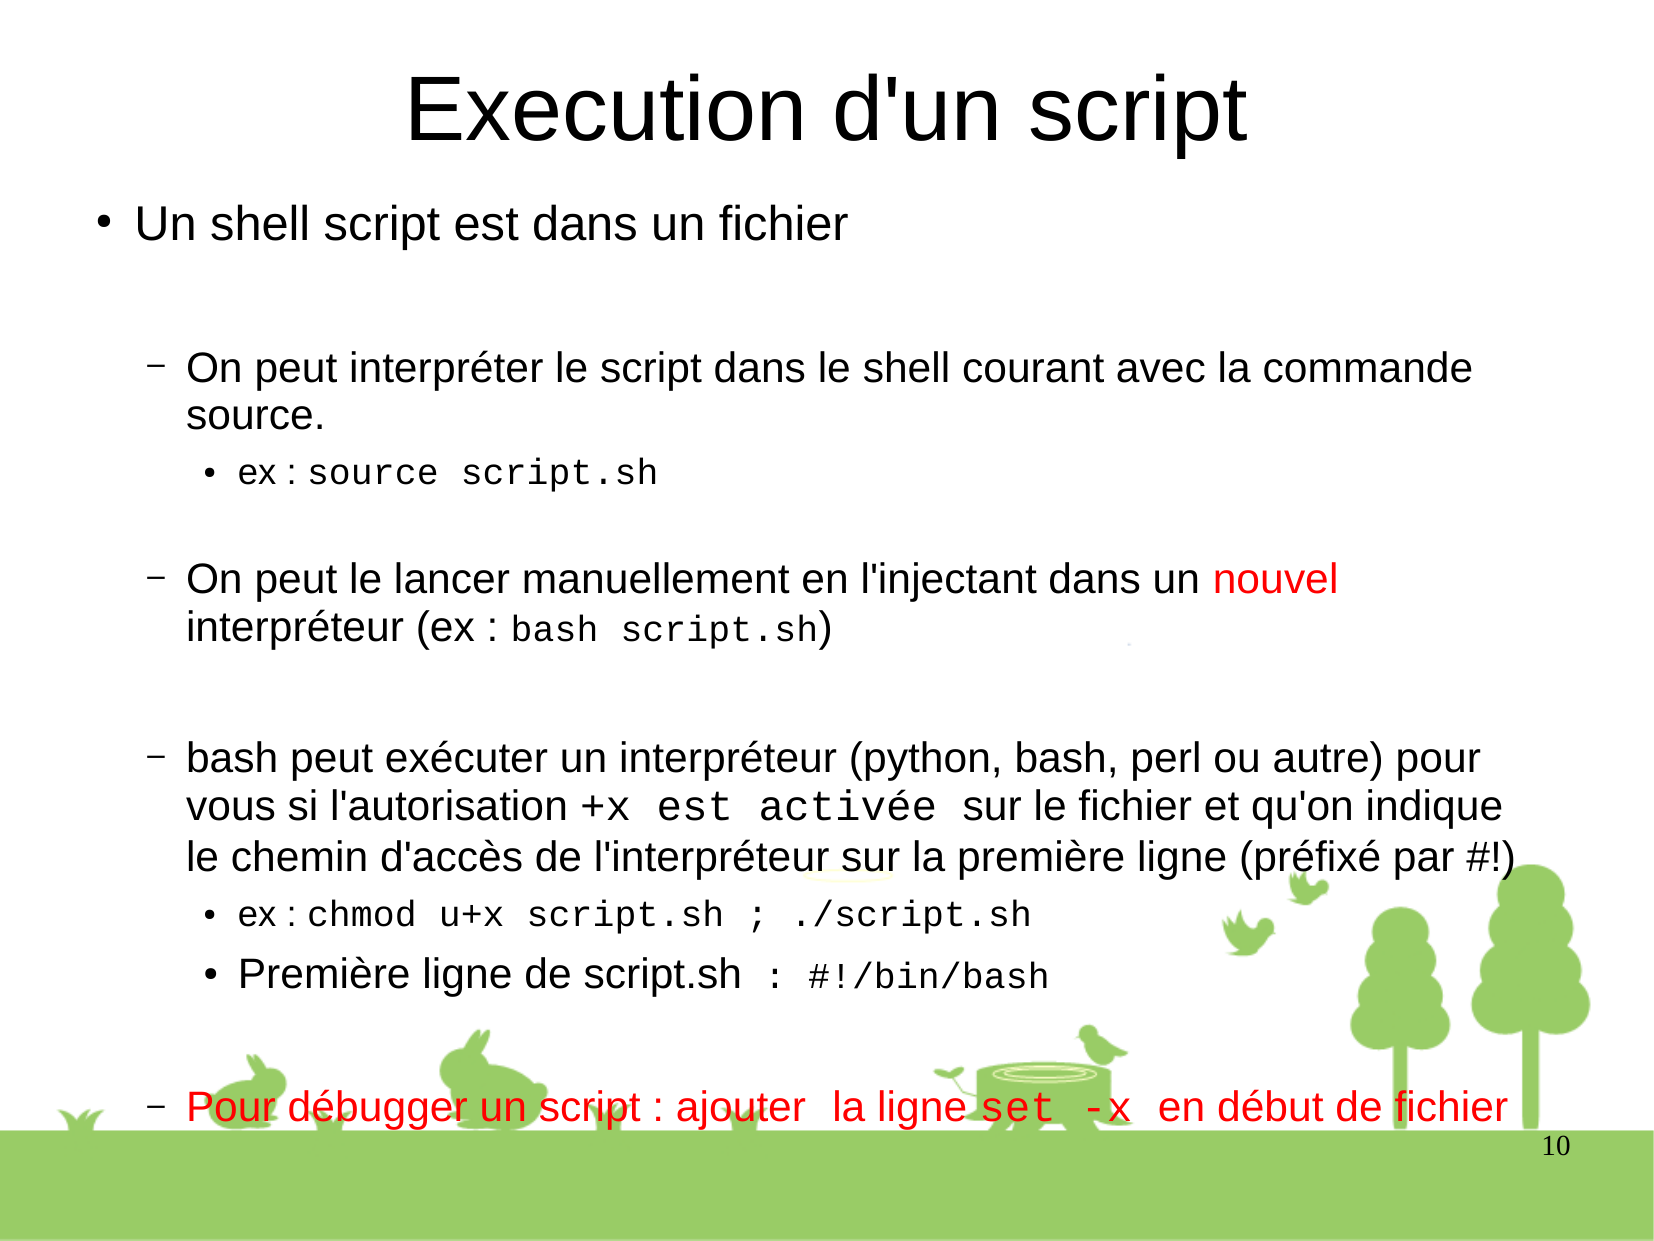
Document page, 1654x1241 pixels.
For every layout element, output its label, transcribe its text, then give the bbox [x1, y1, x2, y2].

list Un shell script est dans un fichier On peut interpréter le script dans le shell courant avec la commande source. ex : source script.sh On peut le lancer manuellement en l'injectant dans un nouvel interpréteur (ex : bash script.sh) bash peut exécuter un interpréteur (python, bash, perl ou autre) pour vous si l'autorisation +x est activée sur le fichier et qu'on indique le chemin d'accès de l'interpréteur sur la première ligne (préfixé par #!) ex : chmod u+x script.sh ; ./script.sh Première ligne de script.sh : #!/bin/bash Pour débugger un script : ajouter la ligne set -x en début de fichier [82, 195, 1538, 1158]
picture [0, 0, 1654, 1241]
title Execution d'un script [11, 5, 1642, 213]
